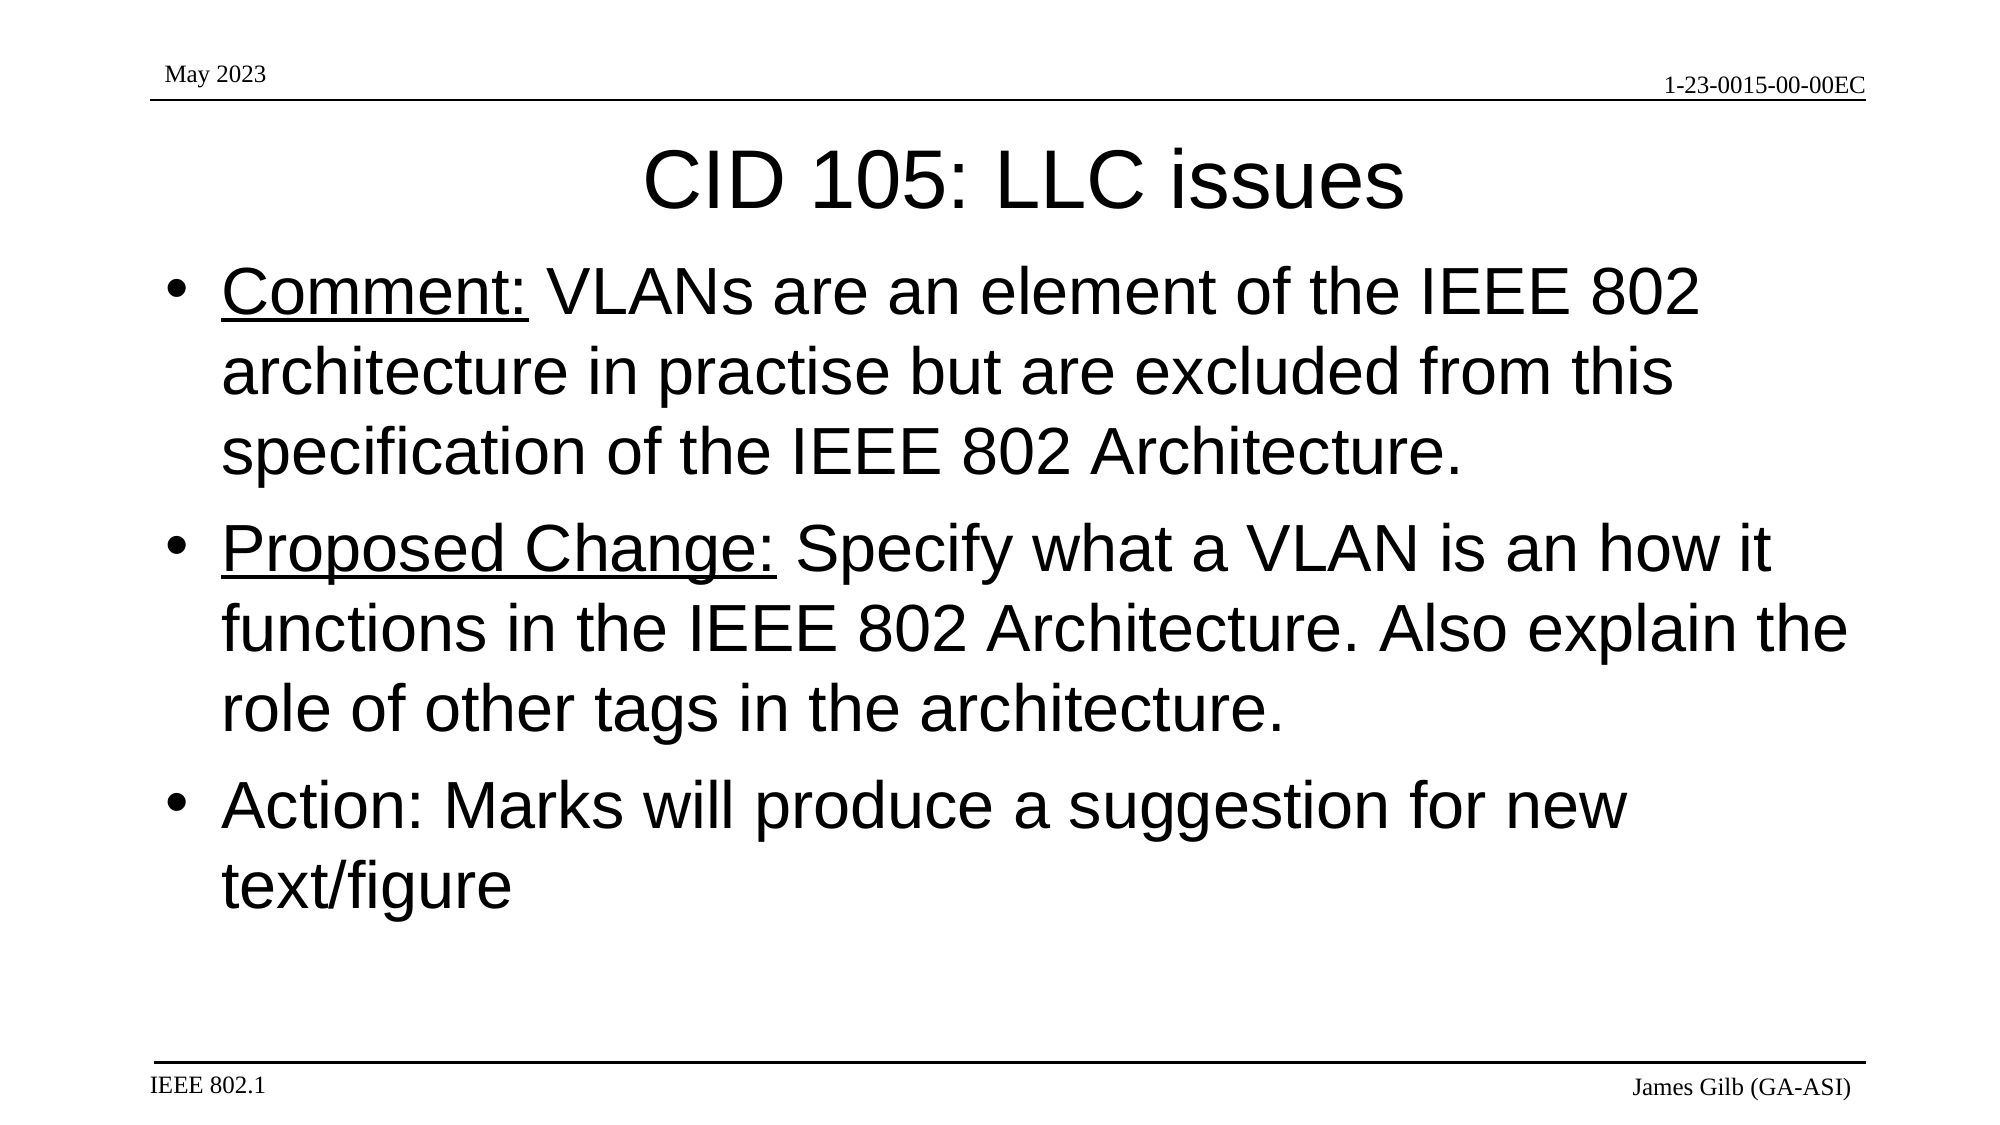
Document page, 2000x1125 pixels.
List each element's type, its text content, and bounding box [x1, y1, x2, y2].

list Comment: VLANs are an element of the IEEE 802 architecture in practise but are excluded from this specification of the IEEE 802 Architecture. Proposed Change: Specify what a VLAN is an how it functions in the IEEE 802 Architecture. Also explain the role of other tags in the architecture. Action: Marks will produce a suggestion for new text/figure [149, 239, 1900, 1051]
title CID 105: LLC issues [149, 112, 1900, 238]
